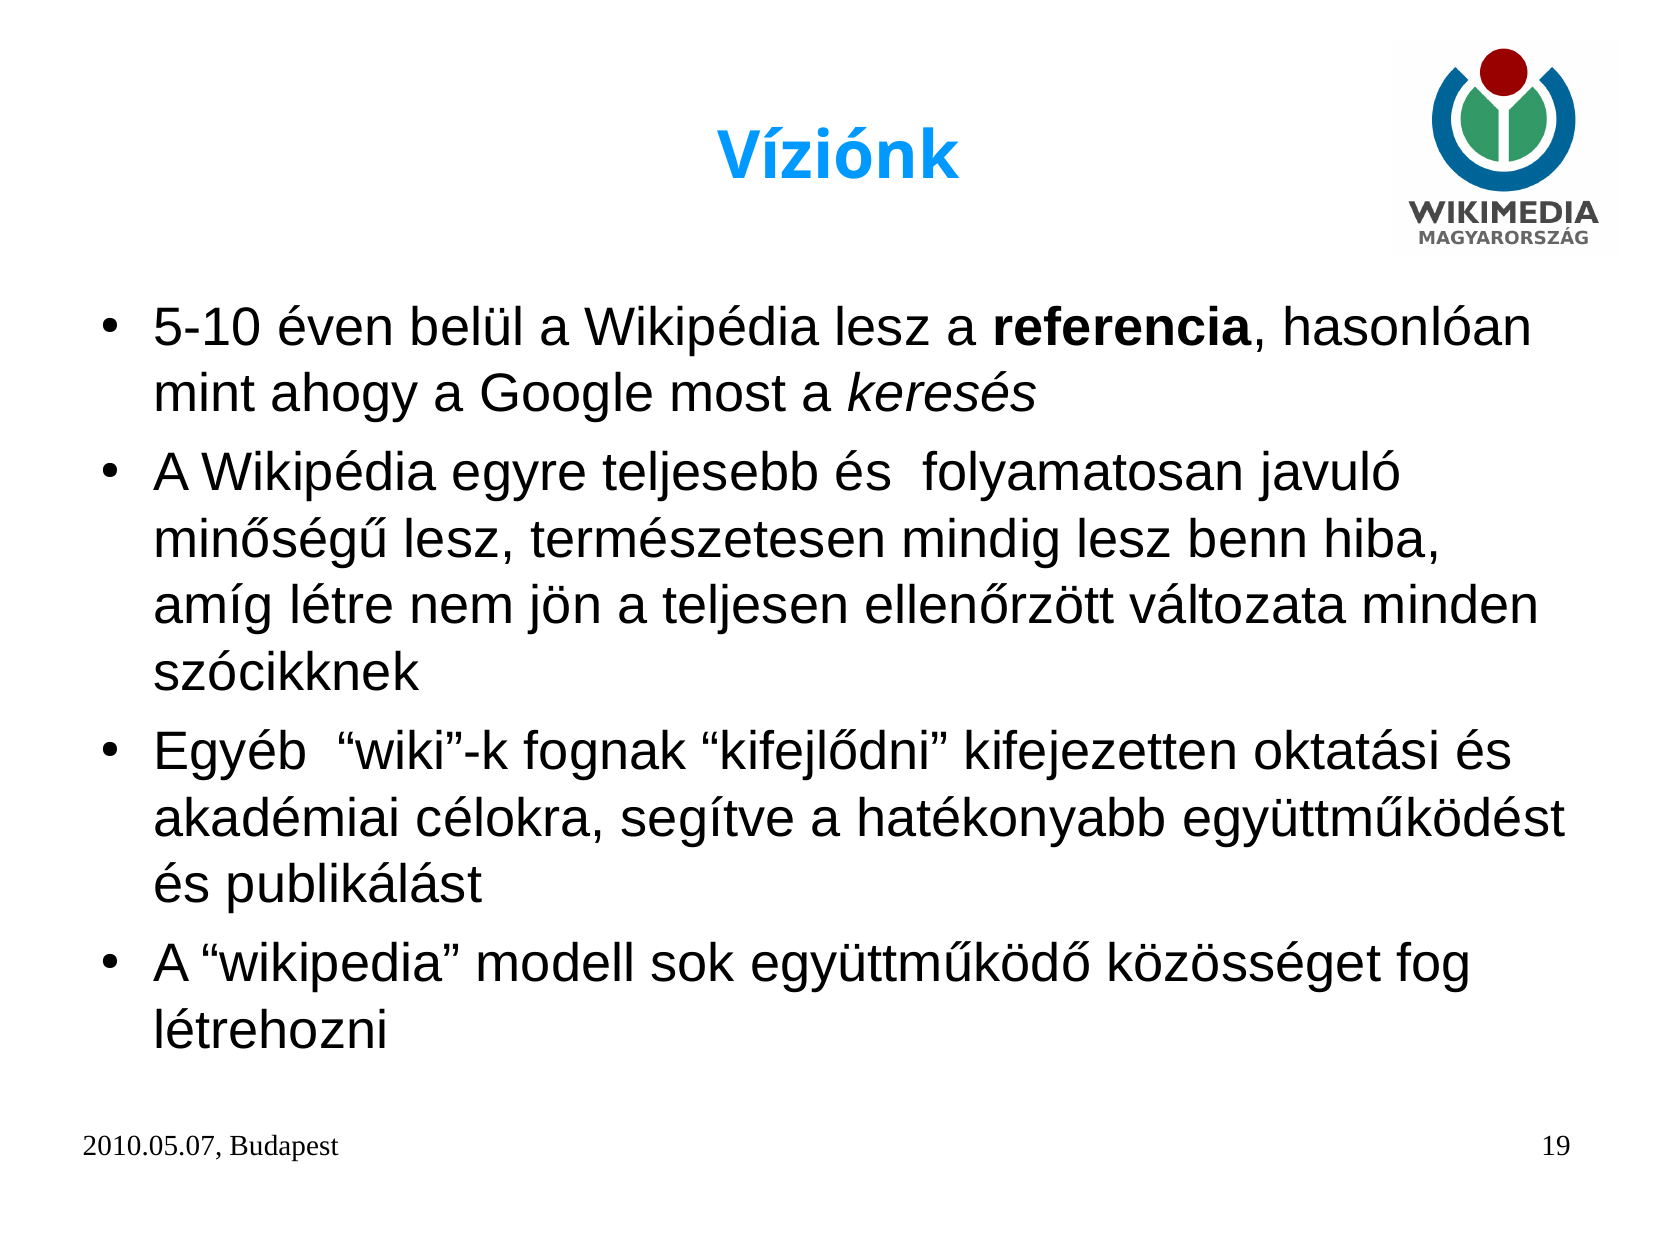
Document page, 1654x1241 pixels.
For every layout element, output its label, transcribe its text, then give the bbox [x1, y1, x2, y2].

picture [1386, 34, 1621, 258]
title Víziónk [82, 56, 1571, 250]
list 5-10 éven belül a Wikipédia lesz a referencia, hasonlóan mint ahogy a Google most a keresés A Wikipédia egyre teljesebb és folyamatosan javuló minőségű lesz, természetesen mindig lesz benn hiba, amíg létre nem jön a teljesen ellenőrzött változata minden szócikknek Egyéb “wiki”-k fognak “kifejlődni” kifejezetten oktatási és akadémiai célokra, segítve a hatékonyabb együttműködést és publikálást A “wikipedia” modell sok együttműködő közösséget fog létrehozni [82, 290, 1571, 1109]
